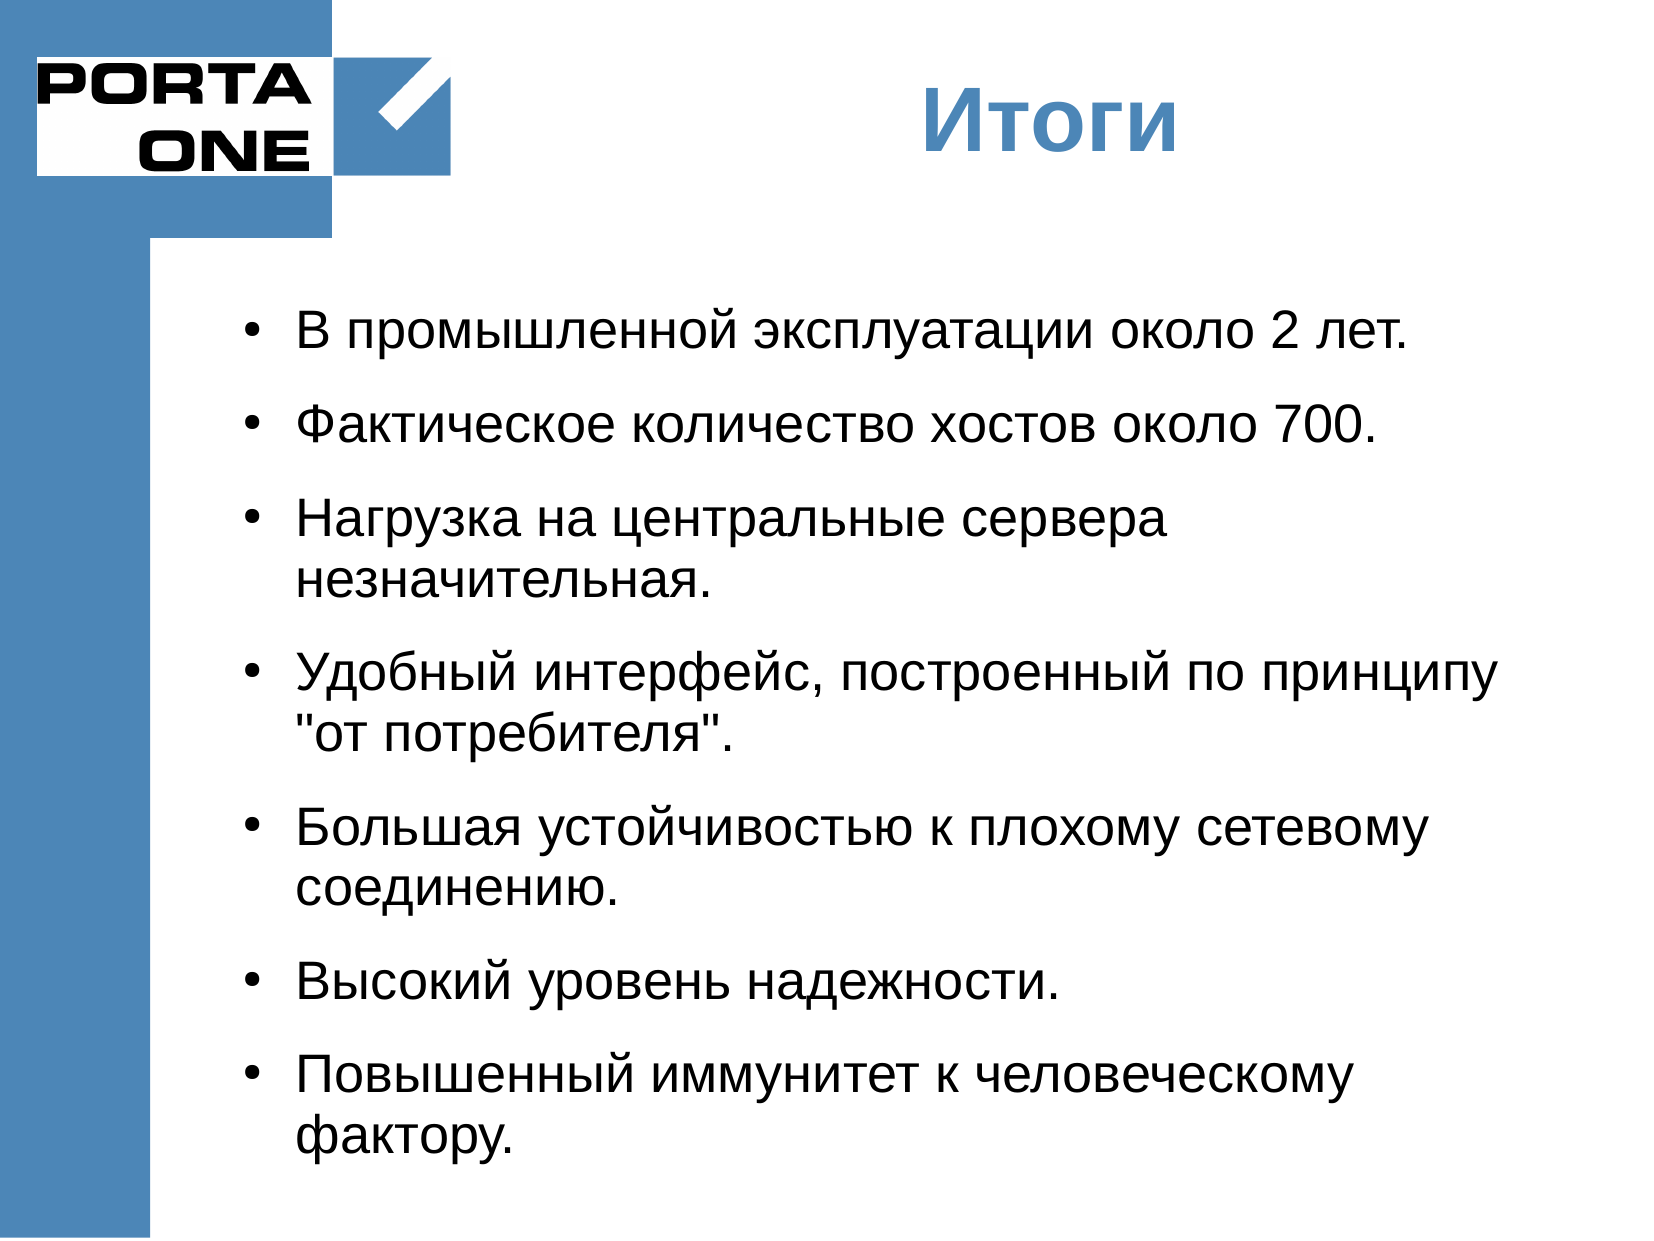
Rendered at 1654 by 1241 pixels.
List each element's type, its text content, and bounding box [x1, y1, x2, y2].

title Итоги [449, 0, 1653, 239]
picture [37, 57, 449, 176]
text_box [0, 0, 332, 1238]
list В промышленной эксплуатации около 2 лет. Фактическое количество хостов около 700. Нагрузка на центральные сервера незначительная. Удобный интерфейс, построенный по принципу "от потребителя". Большая устойчивостью к плохому сетевому соединению. Высокий уровень надежности. Повышенный иммунитет к человеческому фактору. [225, 300, 1576, 1163]
